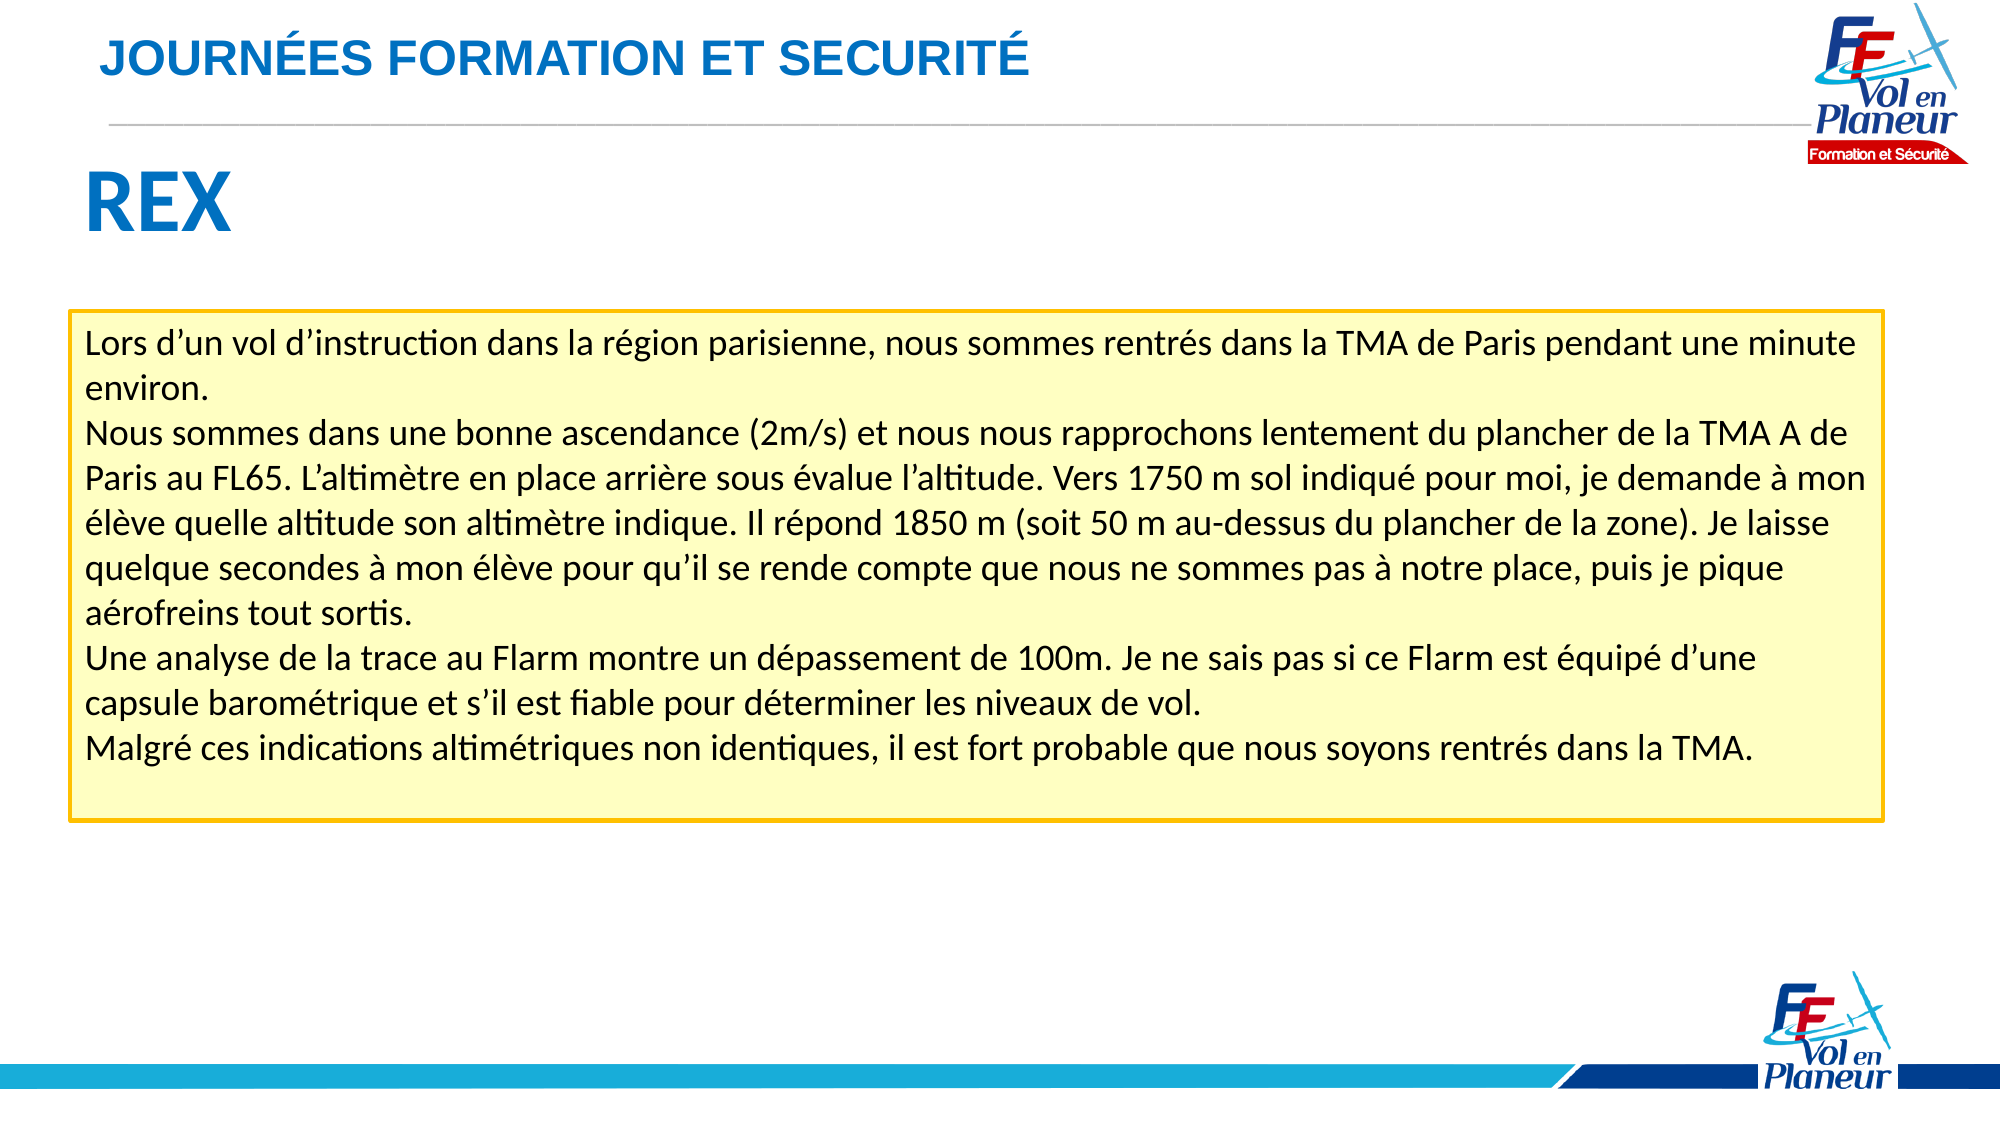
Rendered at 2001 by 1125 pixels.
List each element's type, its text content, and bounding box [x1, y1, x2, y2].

picture [1759, 2, 2000, 165]
list JOURNÉES FORMATION ET SECURITÉ [70, 24, 1547, 93]
picture [0, 959, 2000, 1125]
text_box Lors d’un vol d’instruction dans la région parisienne, nous sommes rentrés dans la TMA de Paris pendant une minute environ. Nous sommes dans une bonne ascendance (2m/s) et nous nous rapprochons lentement du plancher de la TMA A de Paris au FL65. L’altimètre en place arrière sous évalue l’altitude. Vers 1750 m sol indiqué pour moi, je demande à mon élève quelle altitude son altimètre indique. Il répond 1850 m (soit 50 m au-dessus du plancher de la zone). Je laisse quelque secondes à mon élève pour qu’il se rende compte que nous ne sommes pas à notre place, puis je pique aérofreins tout sortis. Une analyse de la trace au Flarm montre un dépassement de 100m. Je ne sais pas si ce Flarm est équipé d’une capsule barométrique et s’il est fiable pour déterminer les niveaux de vol. Malgré ces indications altimétriques non identiques, il est fort probable que nous soyons rentrés dans la TMA. [70, 310, 1884, 821]
text_box REX [70, 132, 1275, 258]
